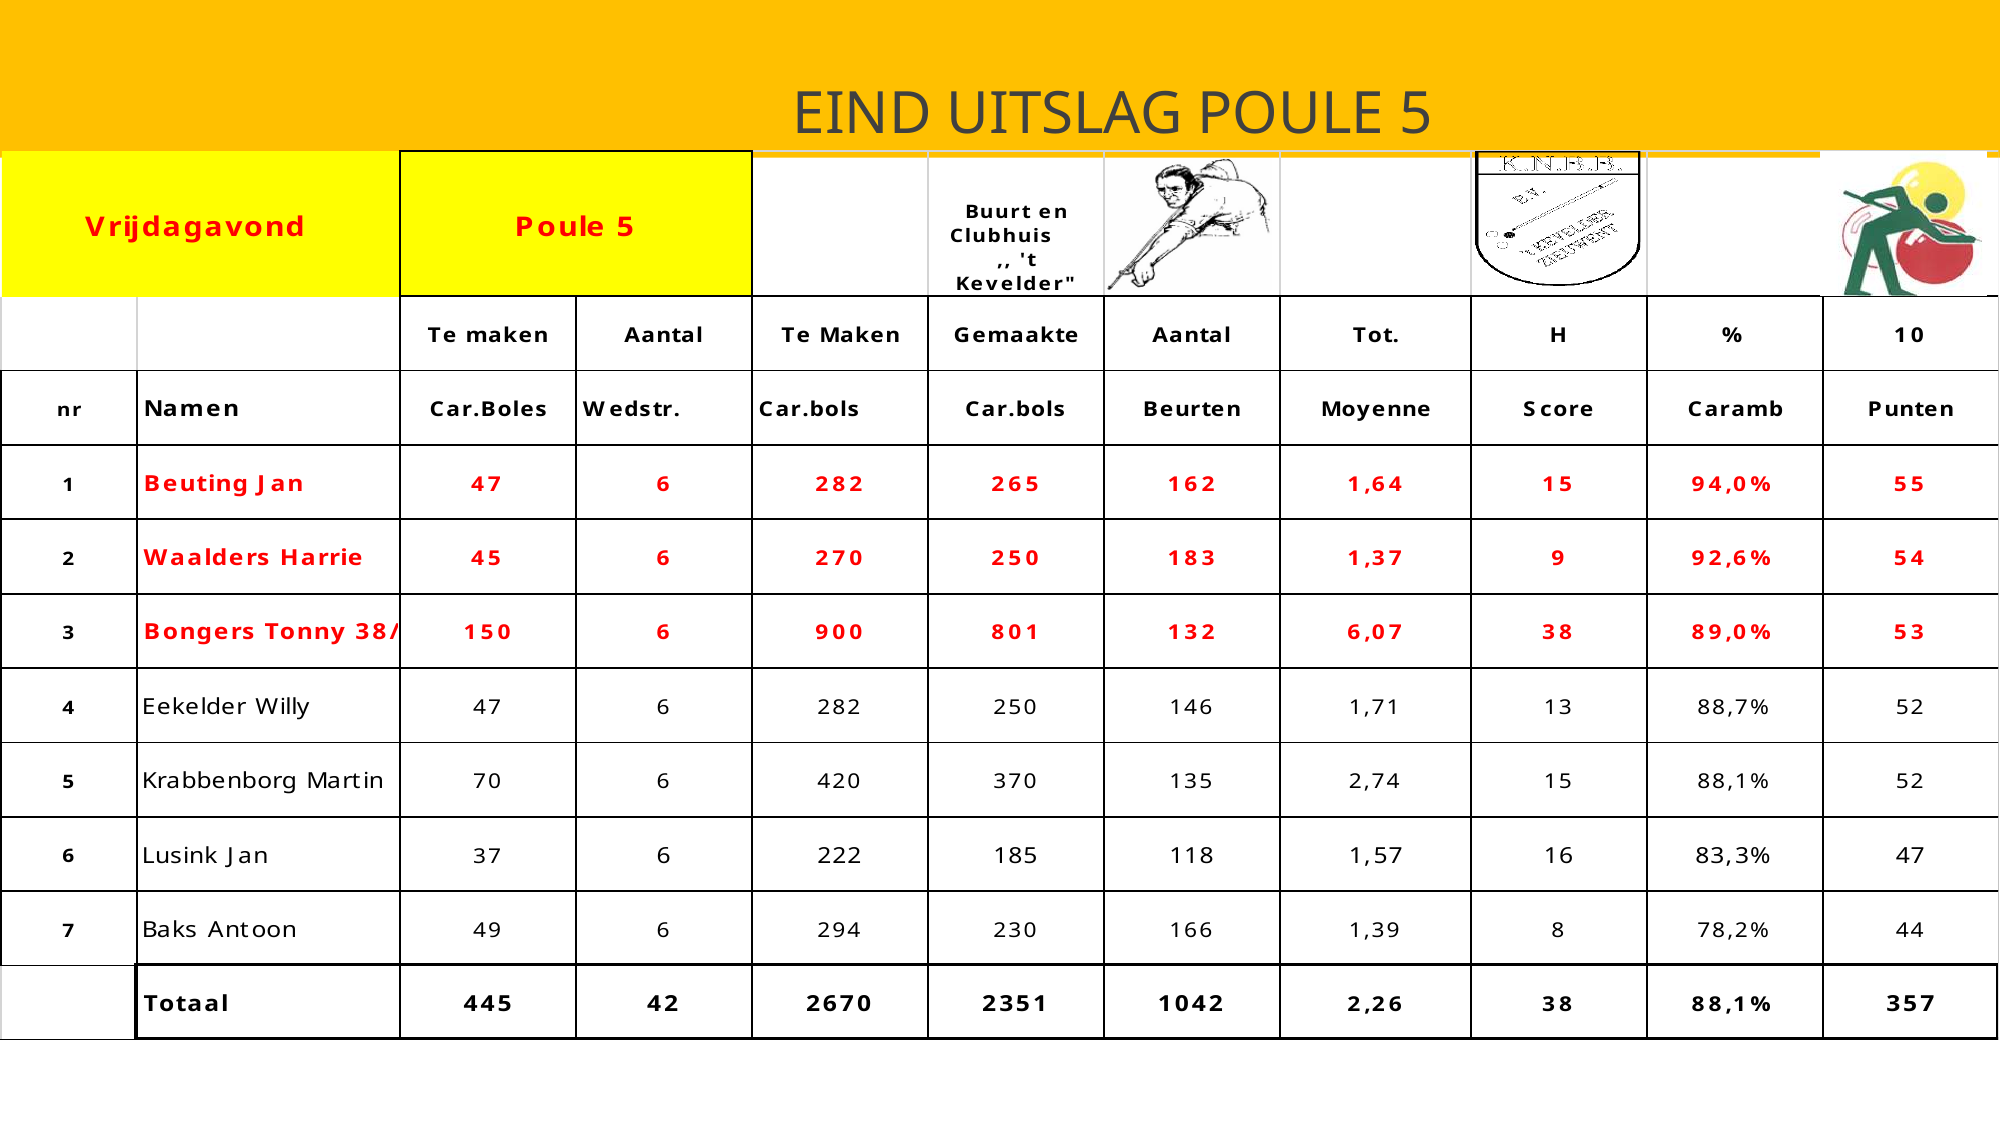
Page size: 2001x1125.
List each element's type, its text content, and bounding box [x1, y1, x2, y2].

picture [0, 149, 2000, 1041]
title Eind Uitslag poule 5 [0, 0, 2000, 149]
